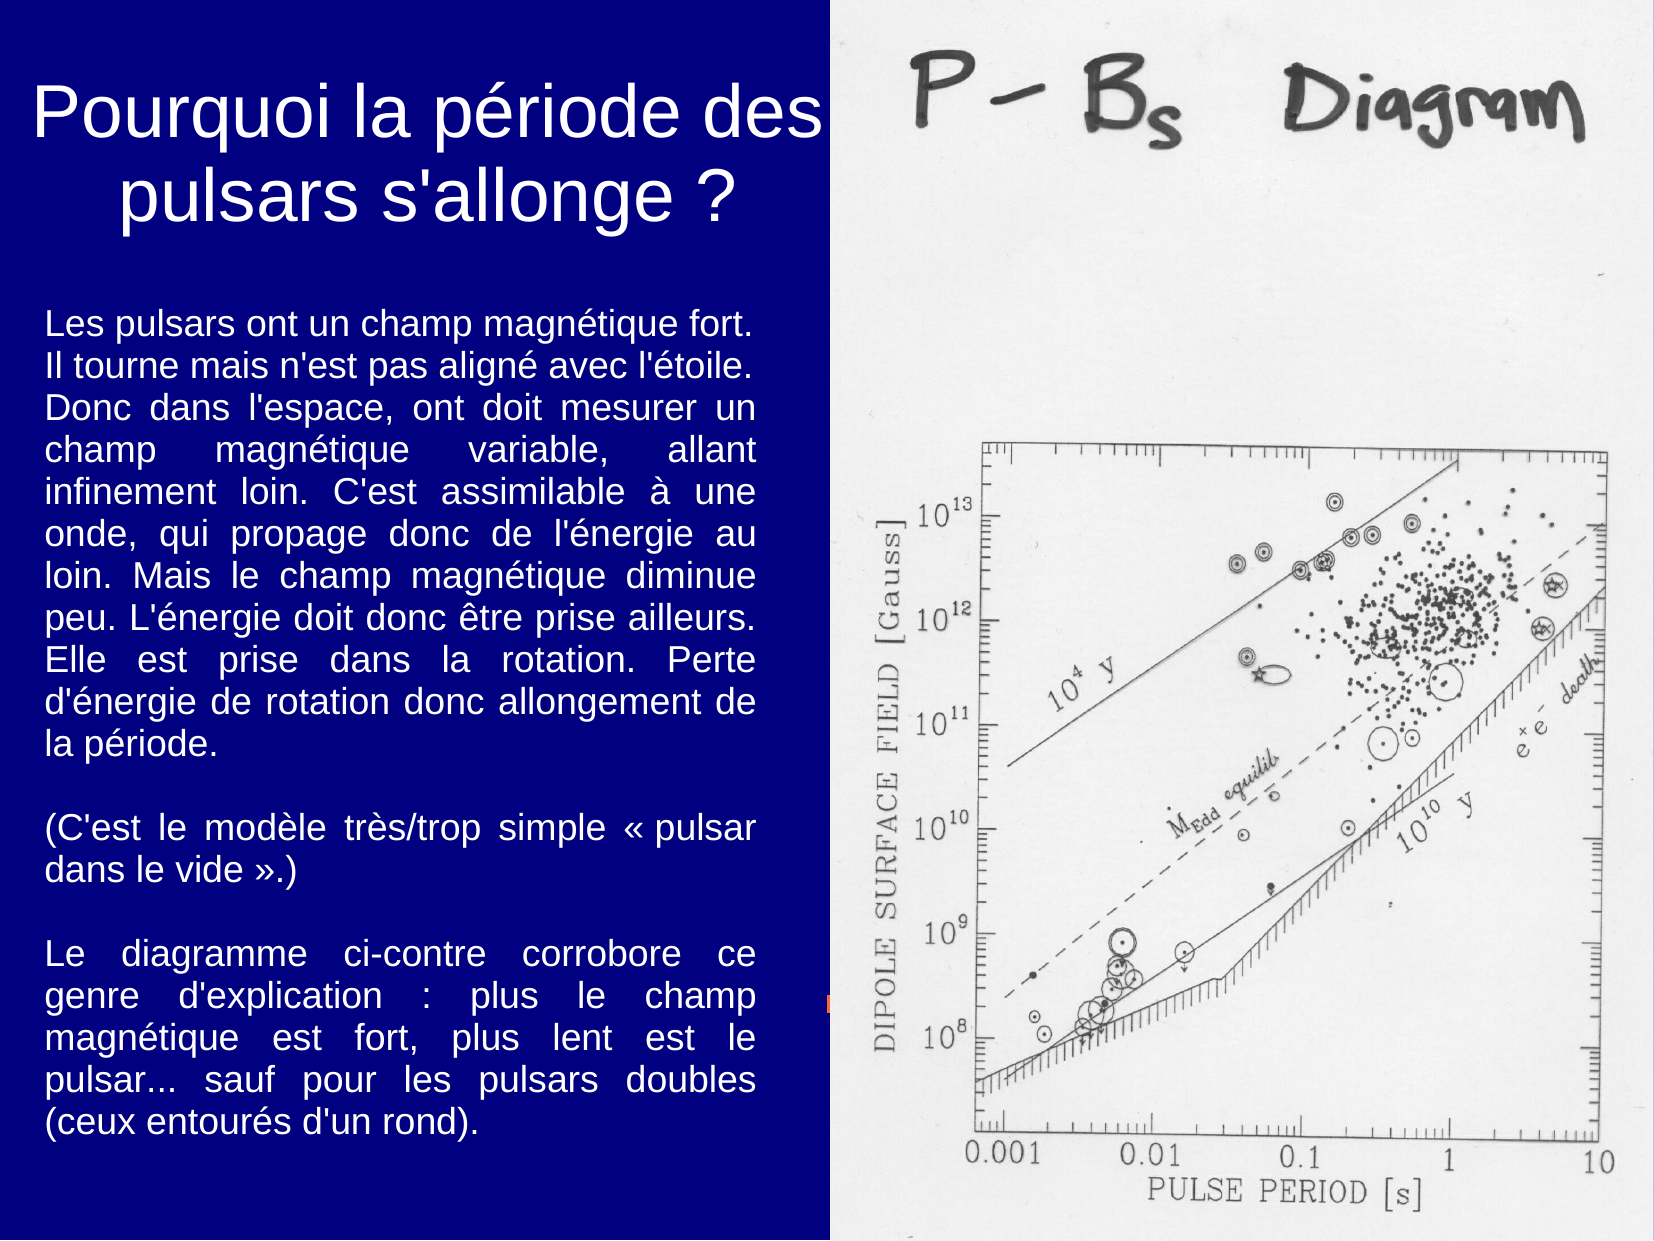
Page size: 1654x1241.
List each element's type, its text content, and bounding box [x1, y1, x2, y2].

text_box Les pulsars ont un champ magnétique fort. Il tourne mais n'est pas aligné avec l'étoile. Donc dans l'espace, ont doit mesurer un champ magnétique variable, allant infinement loin. C'est assimilable à une onde, qui propage donc de l'énergie au loin. Mais le champ magnétique diminue peu. L'énergie doit donc être prise ailleurs. Elle est prise dans la rotation. Perte d'énergie de rotation donc allongement de la période. (C'est le modèle très/trop simple « pulsar dans le vide ».) Le diagramme ci-contre corrobore ce genre d'explication : plus le champ magnétique est fort, plus lent est le pulsar... sauf pour les pulsars doubles (ceux entourés d'un rond). [29, 295, 772, 1194]
picture [830, 0, 1654, 1241]
title Pourquoi la période des pulsars s'allonge ? [29, 49, 827, 257]
